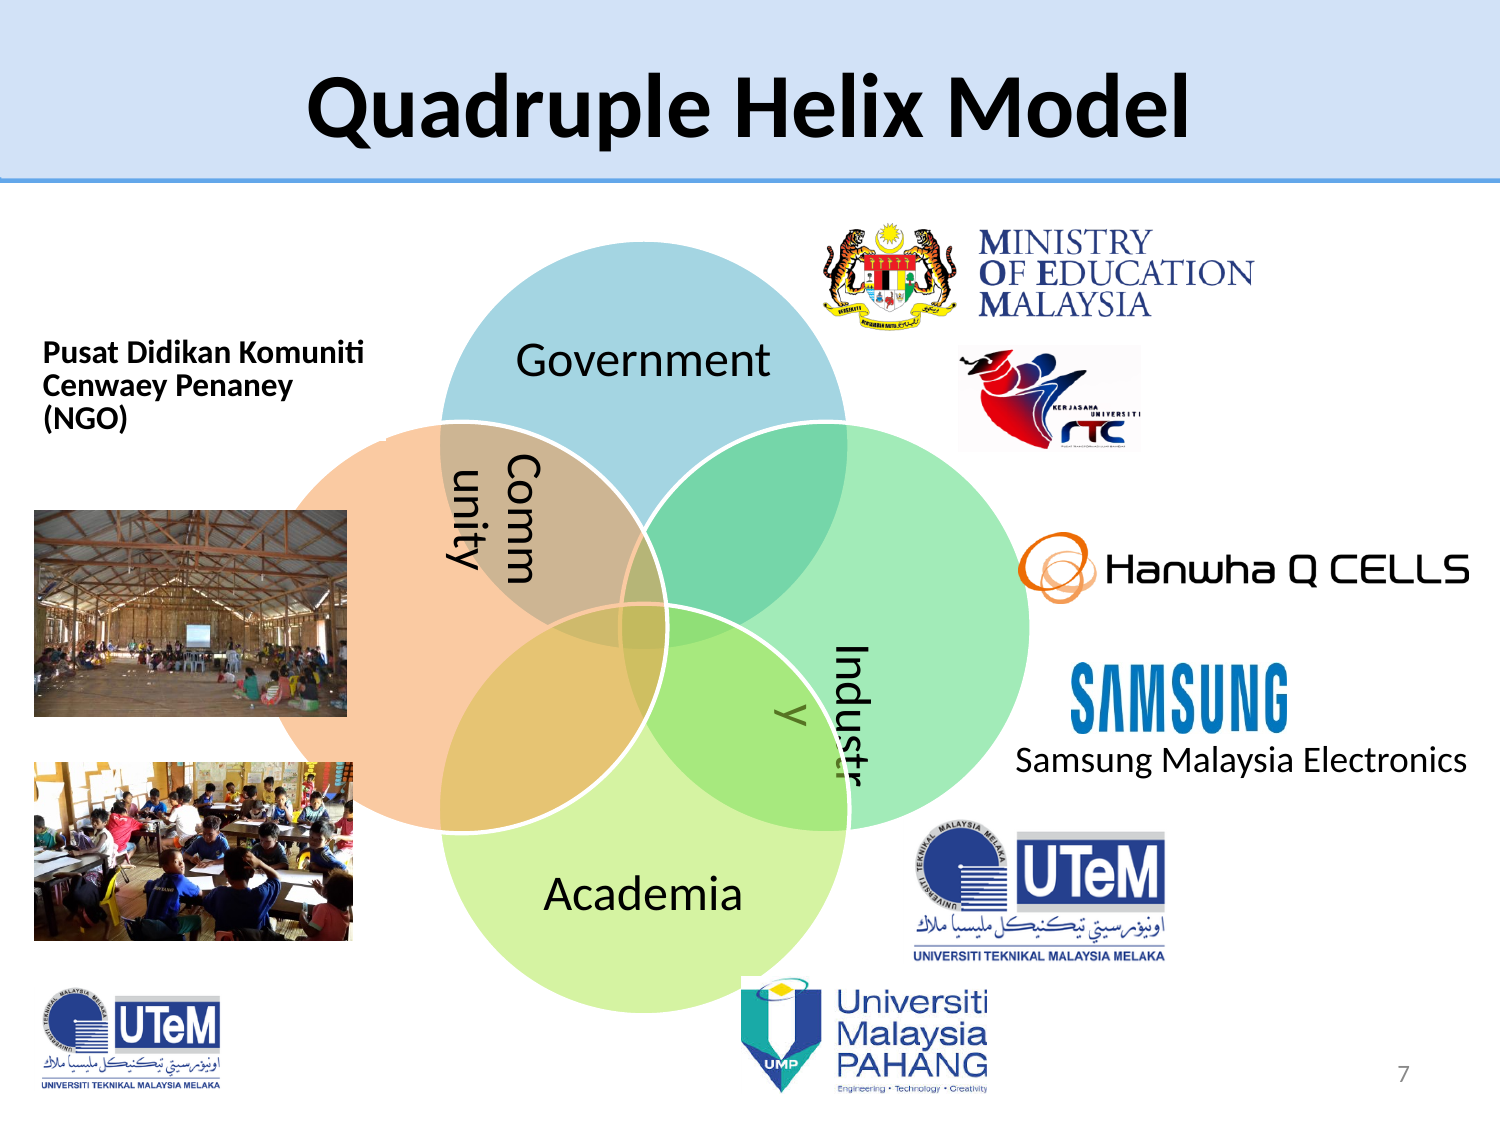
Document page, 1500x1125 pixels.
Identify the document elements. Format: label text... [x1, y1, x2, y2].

text_box Samsung Malaysia Electronics [1000, 727, 1492, 788]
picture [34, 762, 353, 942]
text_box Industry [644, 421, 1032, 832]
picture [1071, 662, 1287, 727]
picture [34, 510, 347, 717]
picture [958, 345, 1141, 452]
picture [0, 0, 1500, 183]
picture [741, 976, 987, 1094]
text_box Government [439, 239, 849, 530]
text_box Academia [439, 605, 850, 1016]
text_box Community [276, 421, 668, 834]
slide_number <編號> [1074, 1042, 1425, 1103]
picture [34, 987, 224, 1091]
title Quadruple Helix Model [75, 31, 1425, 171]
picture [1018, 532, 1469, 604]
picture [903, 819, 1170, 964]
picture [783, 215, 1255, 332]
table_header Pusat Didikan Komuniti Cenwaey Penaney (NGO) [33, 339, 384, 435]
